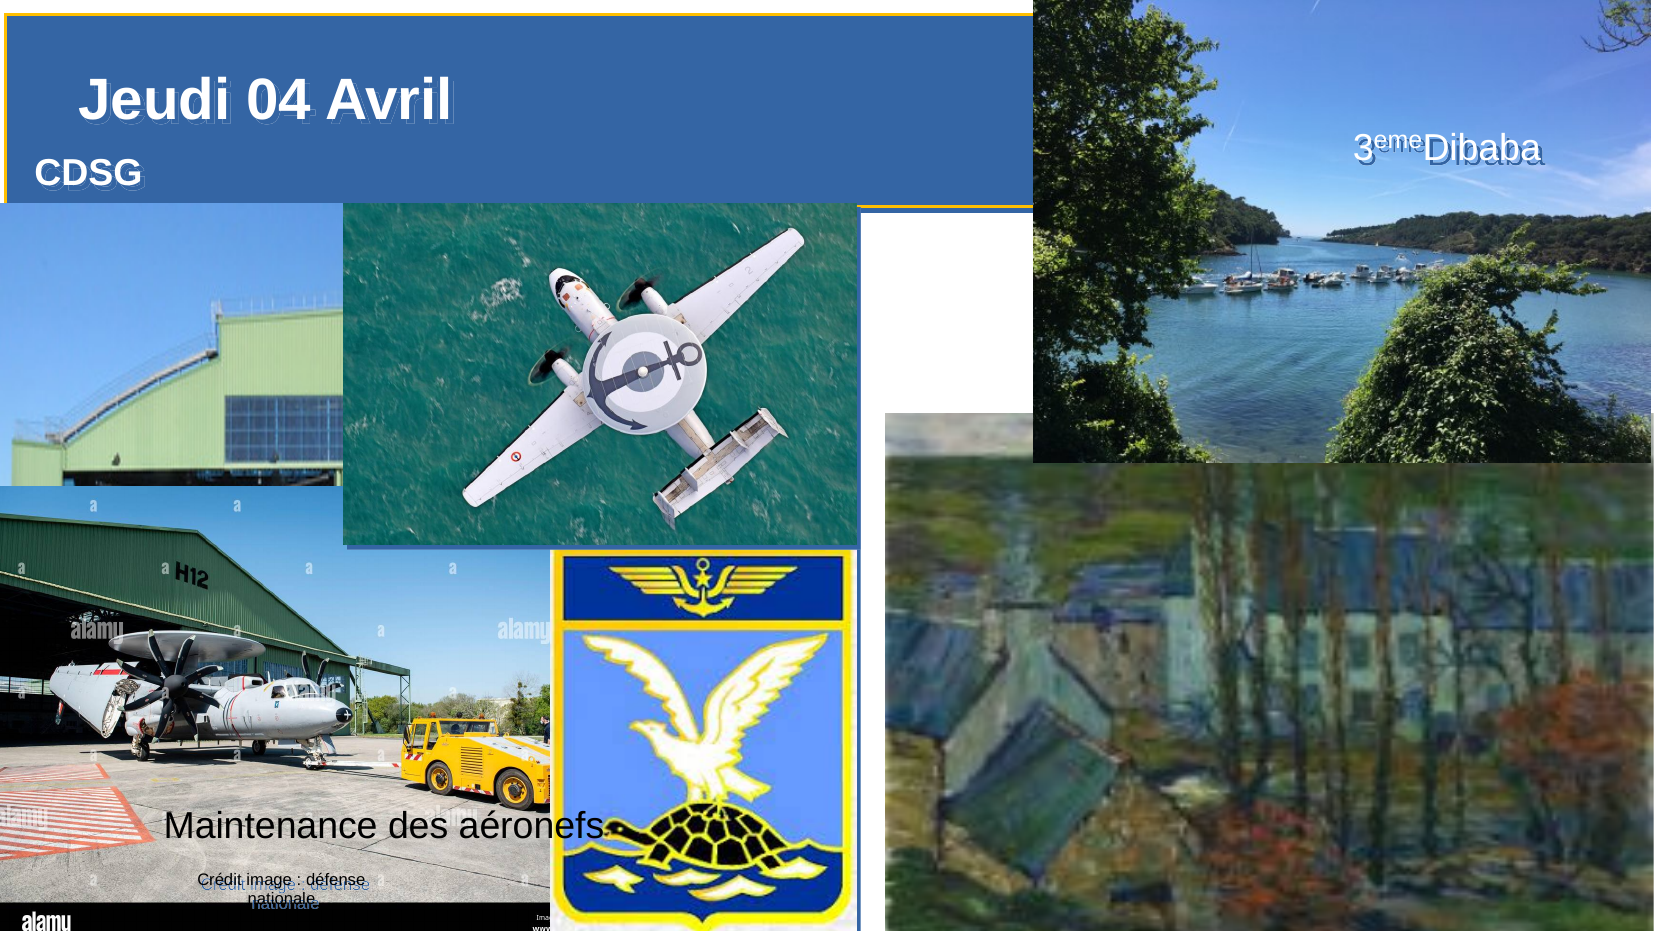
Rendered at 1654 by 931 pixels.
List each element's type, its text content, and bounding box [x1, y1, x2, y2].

text_box Crédit image : défense nationale [149, 862, 414, 916]
text_box Maintenance des aéronefs [88, 797, 680, 855]
picture [0, 203, 857, 931]
text_box 3emeDibaba [1328, 118, 1565, 178]
text_box Jeudi 04 Avril [0, 59, 532, 139]
picture [885, 0, 1654, 931]
text_box CDSG [0, 144, 178, 204]
